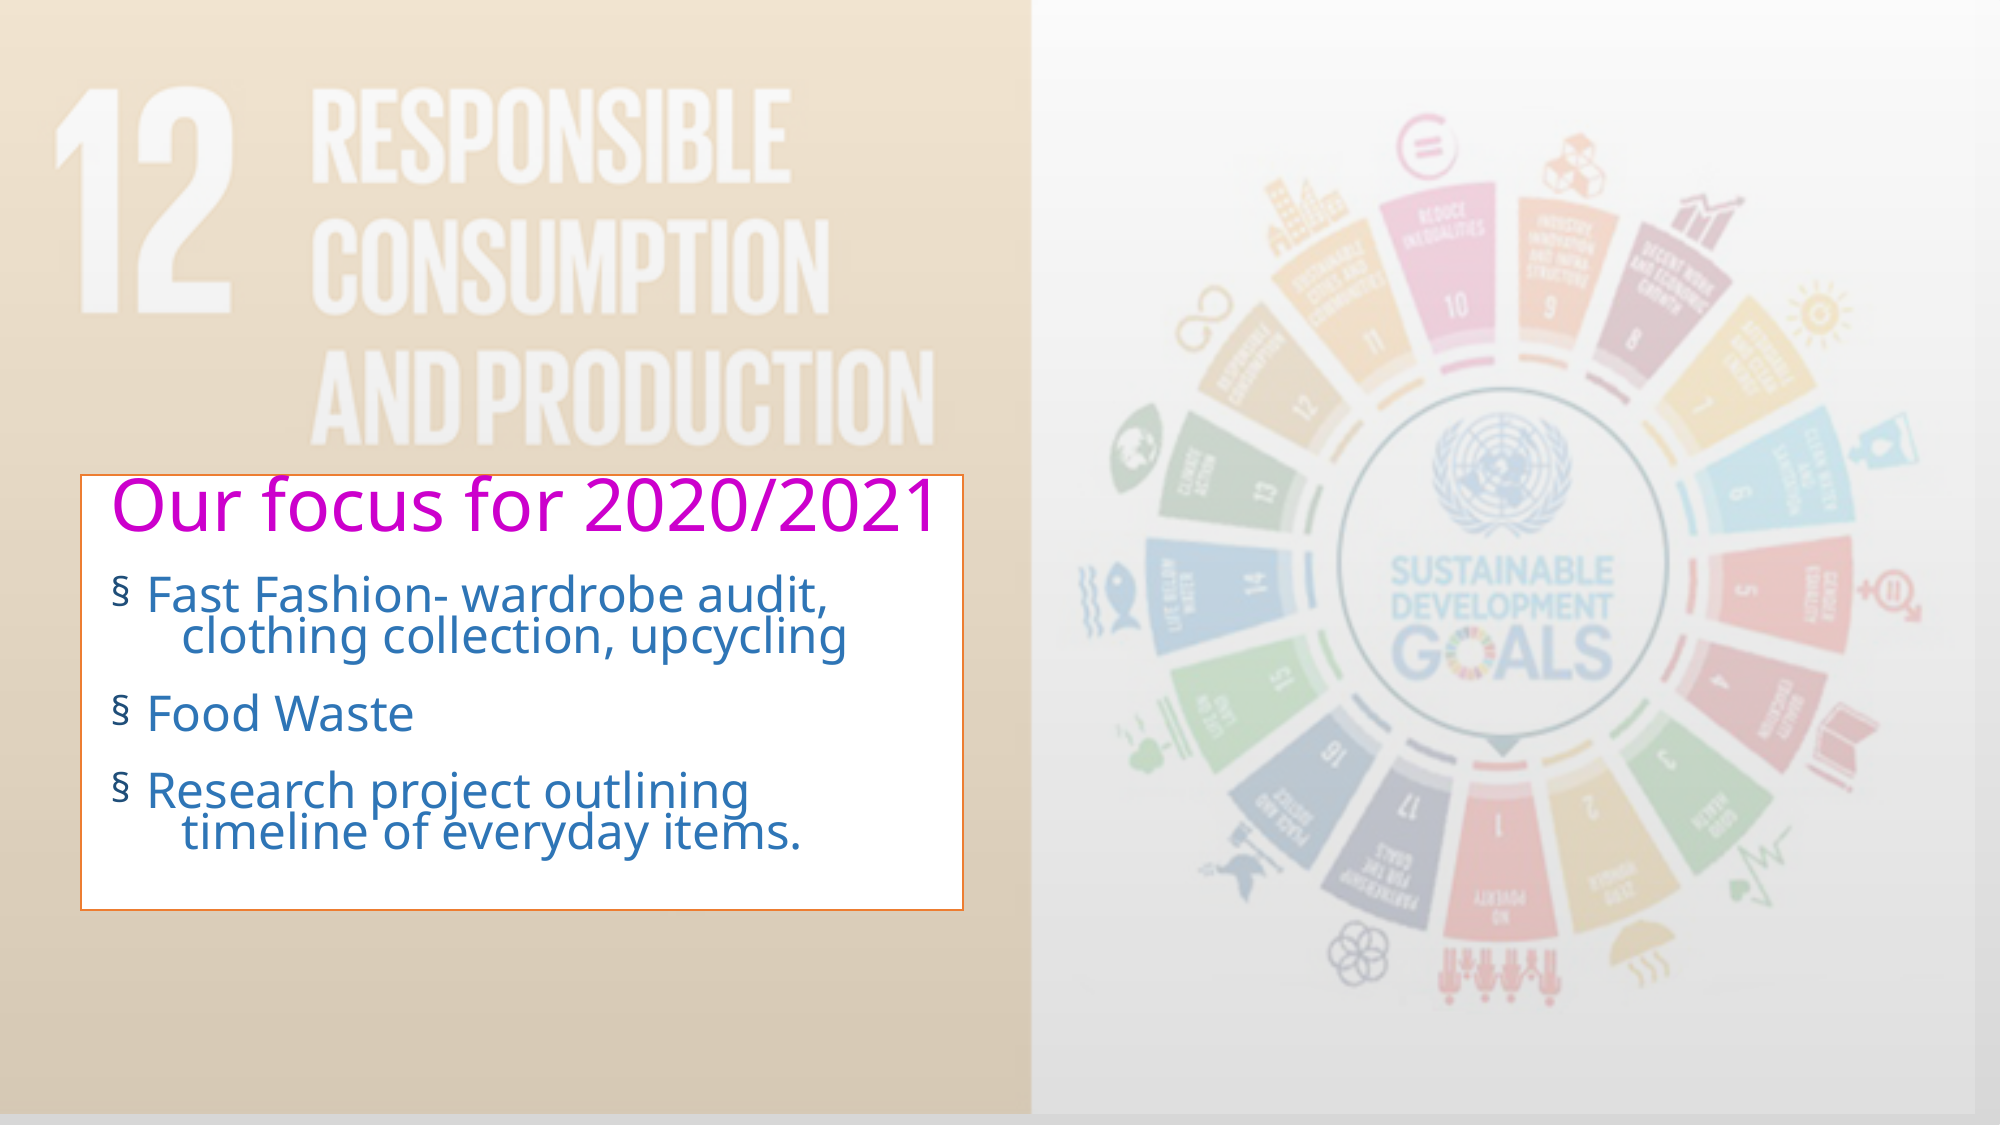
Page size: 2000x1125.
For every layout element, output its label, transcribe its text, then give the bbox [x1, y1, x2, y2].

picture [0, 0, 1975, 1114]
list Our focus for 2020/2021 Fast Fashion- wardrobe audit, clothing collection, upcycling Food Waste Research project outlining timeline of everyday items. [81, 474, 963, 911]
